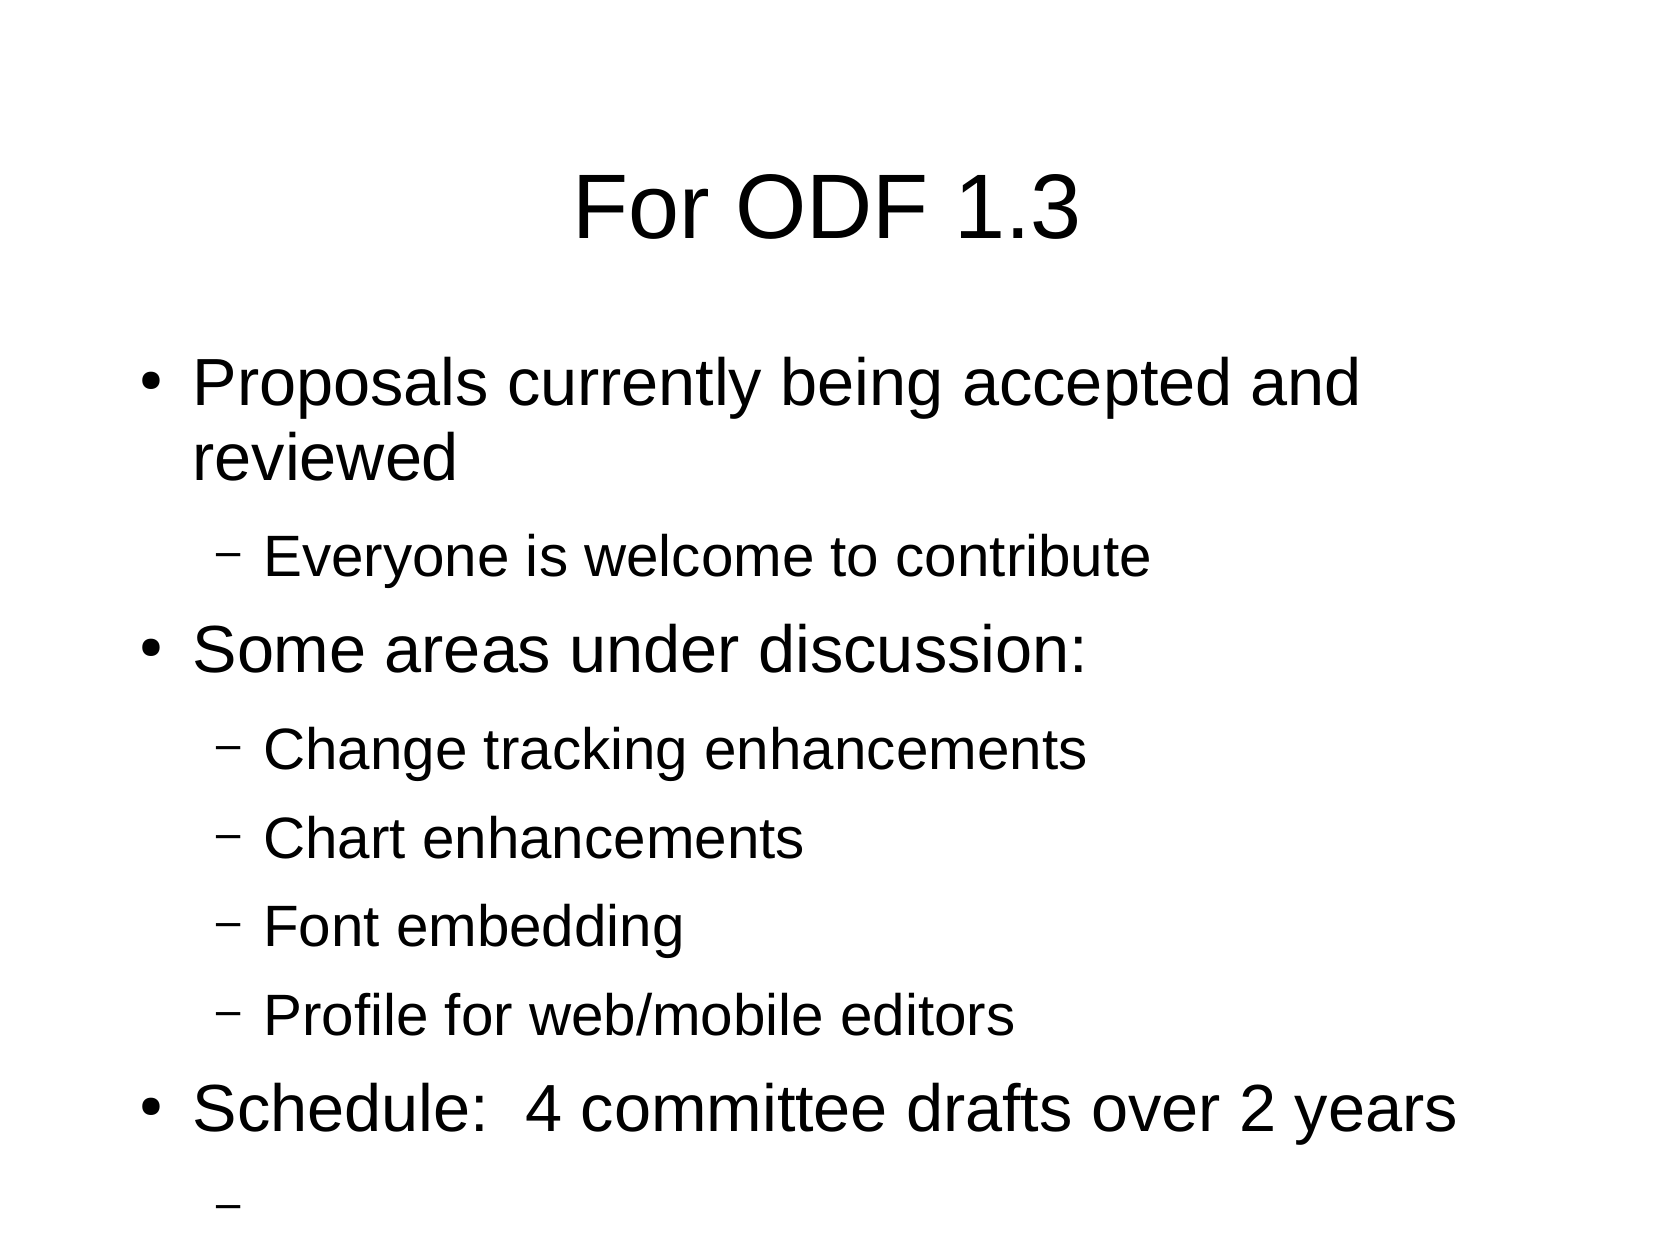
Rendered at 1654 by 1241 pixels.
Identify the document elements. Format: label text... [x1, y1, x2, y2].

list Proposals currently being accepted and reviewed Everyone is welcome to contribute Some areas under discussion: Change tracking enhancements Chart enhancements Font embedding Profile for web/mobile editors Schedule: 4 committee drafts over 2 years [121, 344, 1534, 1240]
title For ODF 1.3 [121, 102, 1534, 311]
